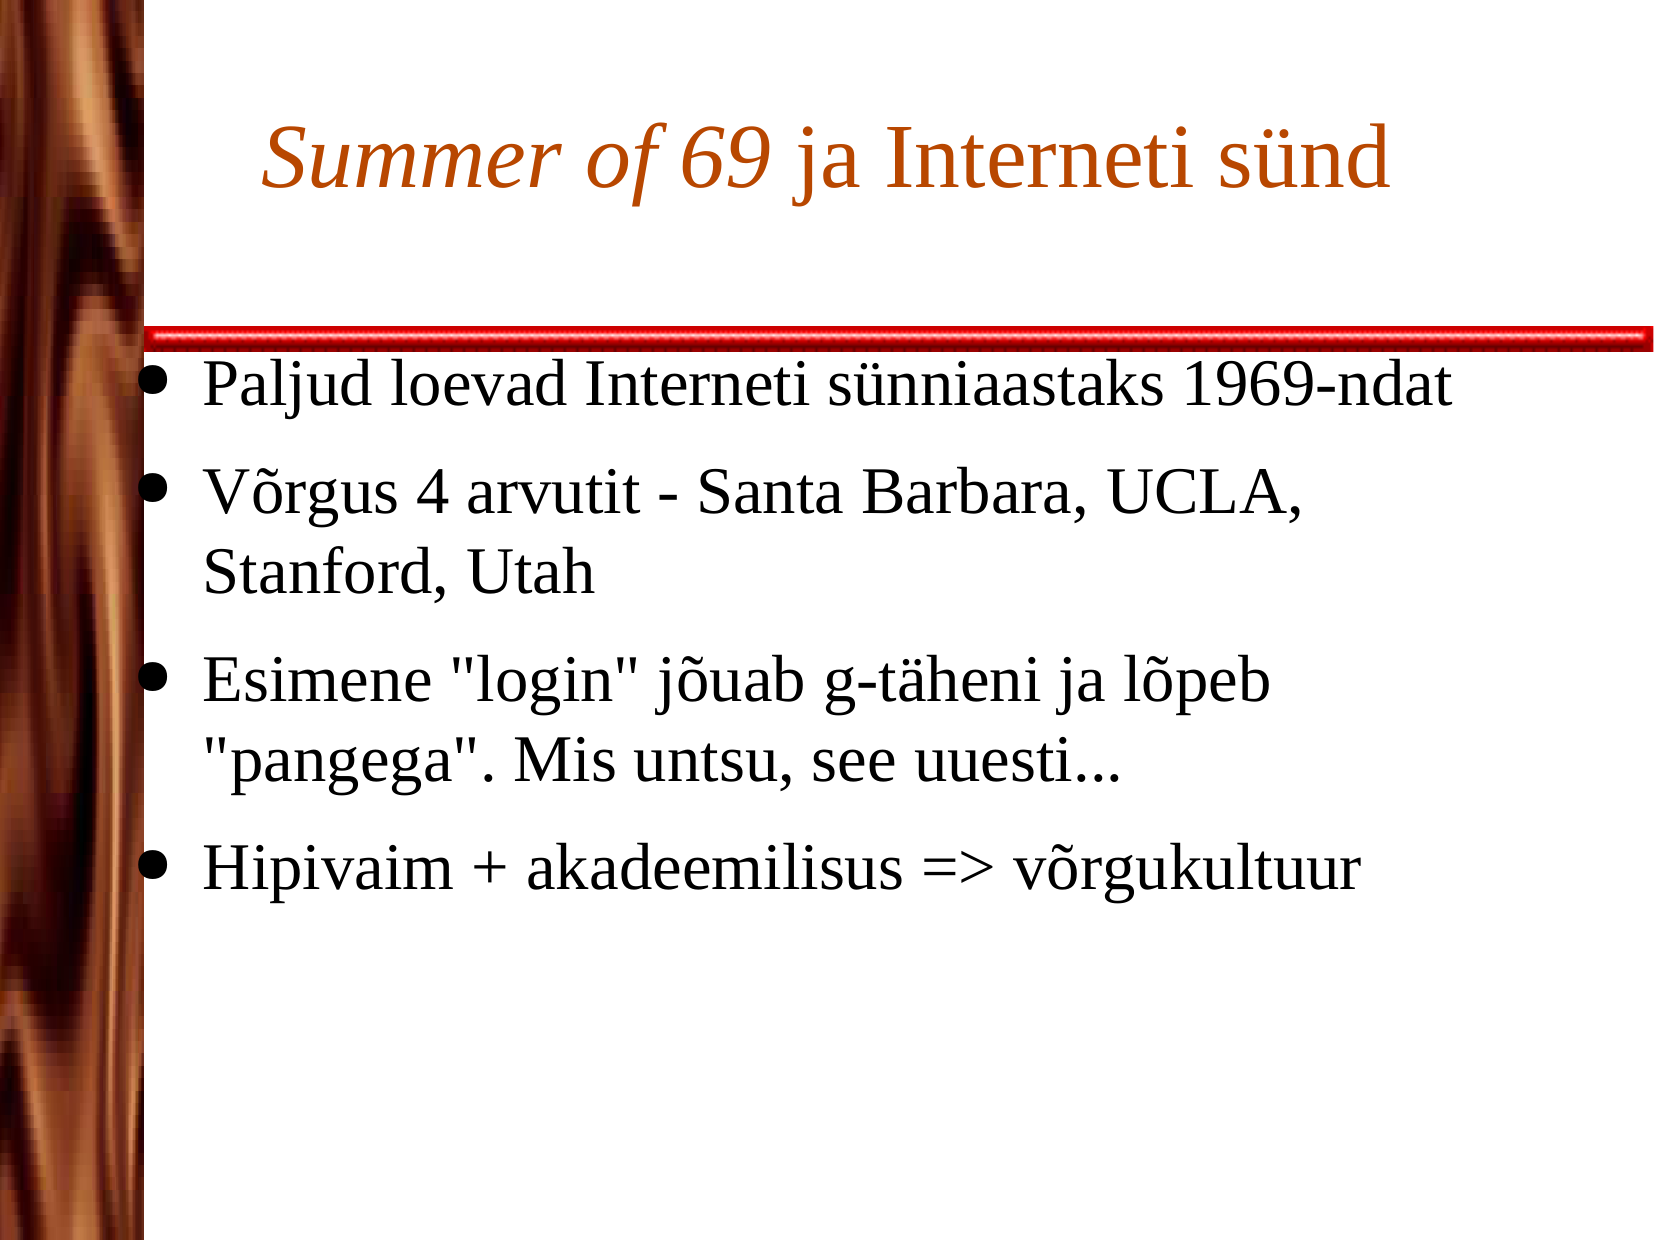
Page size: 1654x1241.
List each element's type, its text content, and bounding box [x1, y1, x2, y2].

picture [0, 0, 1654, 1240]
list Paljud loevad Interneti sünniaastaks 1969-ndat Võrgus 4 arvutit - Santa Barbara, UCLA, Stanford, Utah Esimene "login" jõuab g-täheni ja lõpeb "pangega". Mis untsu, see uuesti... Hipivaim + akadeemilisus => võrgukultuur [121, 344, 1533, 1126]
title Summer of 69 ja Interneti sünd [121, 84, 1533, 329]
